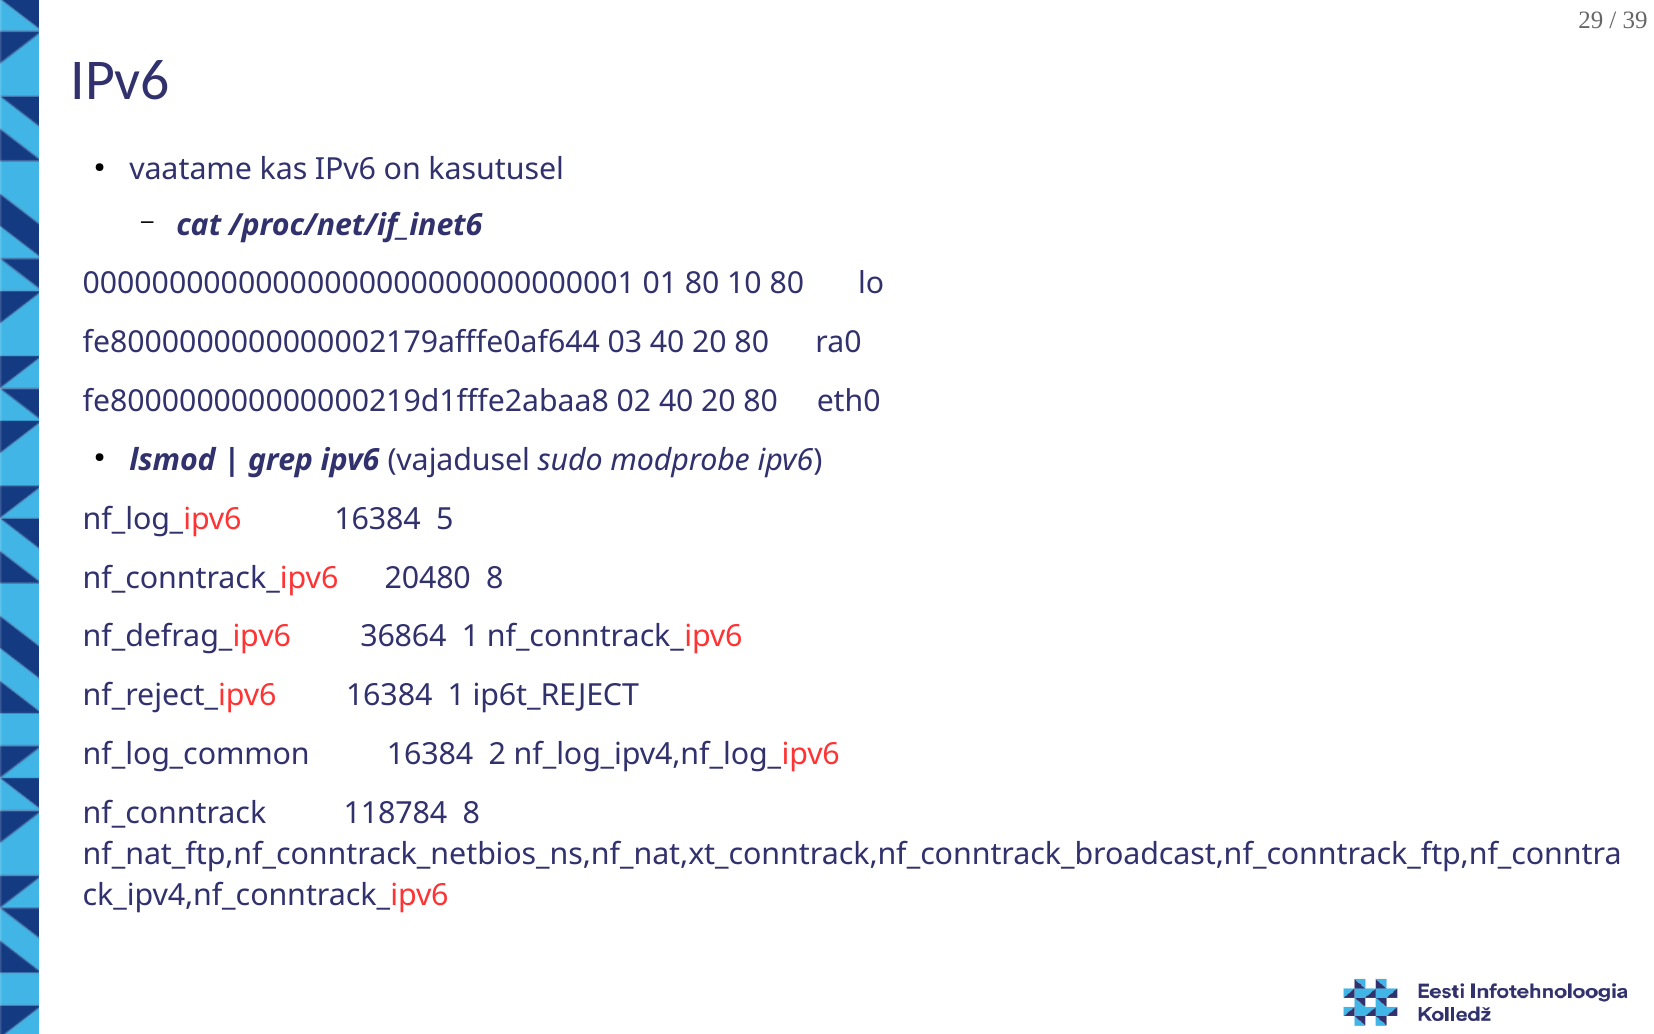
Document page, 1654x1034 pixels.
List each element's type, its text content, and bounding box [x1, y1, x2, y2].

list vaatame kas IPv6 on kasutusel cat /proc/net/if_inet6 00000000000000000000000000000001 01 80 10 80 lo fe8000000000000002179afffe0af644 03 40 20 80 ra0 fe800000000000000219d1fffe2abaa8 02 40 20 80 eth0 lsmod | grep ipv6 (vajadusel sudo modprobe ipv6) nf_log_ipv6 16384 5 nf_conntrack_ipv6 20480 8 nf_defrag_ipv6 36864 1 nf_conntrack_ipv6 nf_reject_ipv6 16384 1 ip6t_REJECT nf_log_common 16384 2 nf_log_ipv4,nf_log_ipv6 nf_conntrack 118784 8 nf_nat_ftp,nf_conntrack_netbios_ns,nf_nat,xt_conntrack,nf_conntrack_broadcast,nf_conntrack_ftp,nf_conntrack_ipv4,nf_conntrack_ipv6 [82, 147, 1625, 915]
title IPv6 [70, 41, 1630, 130]
